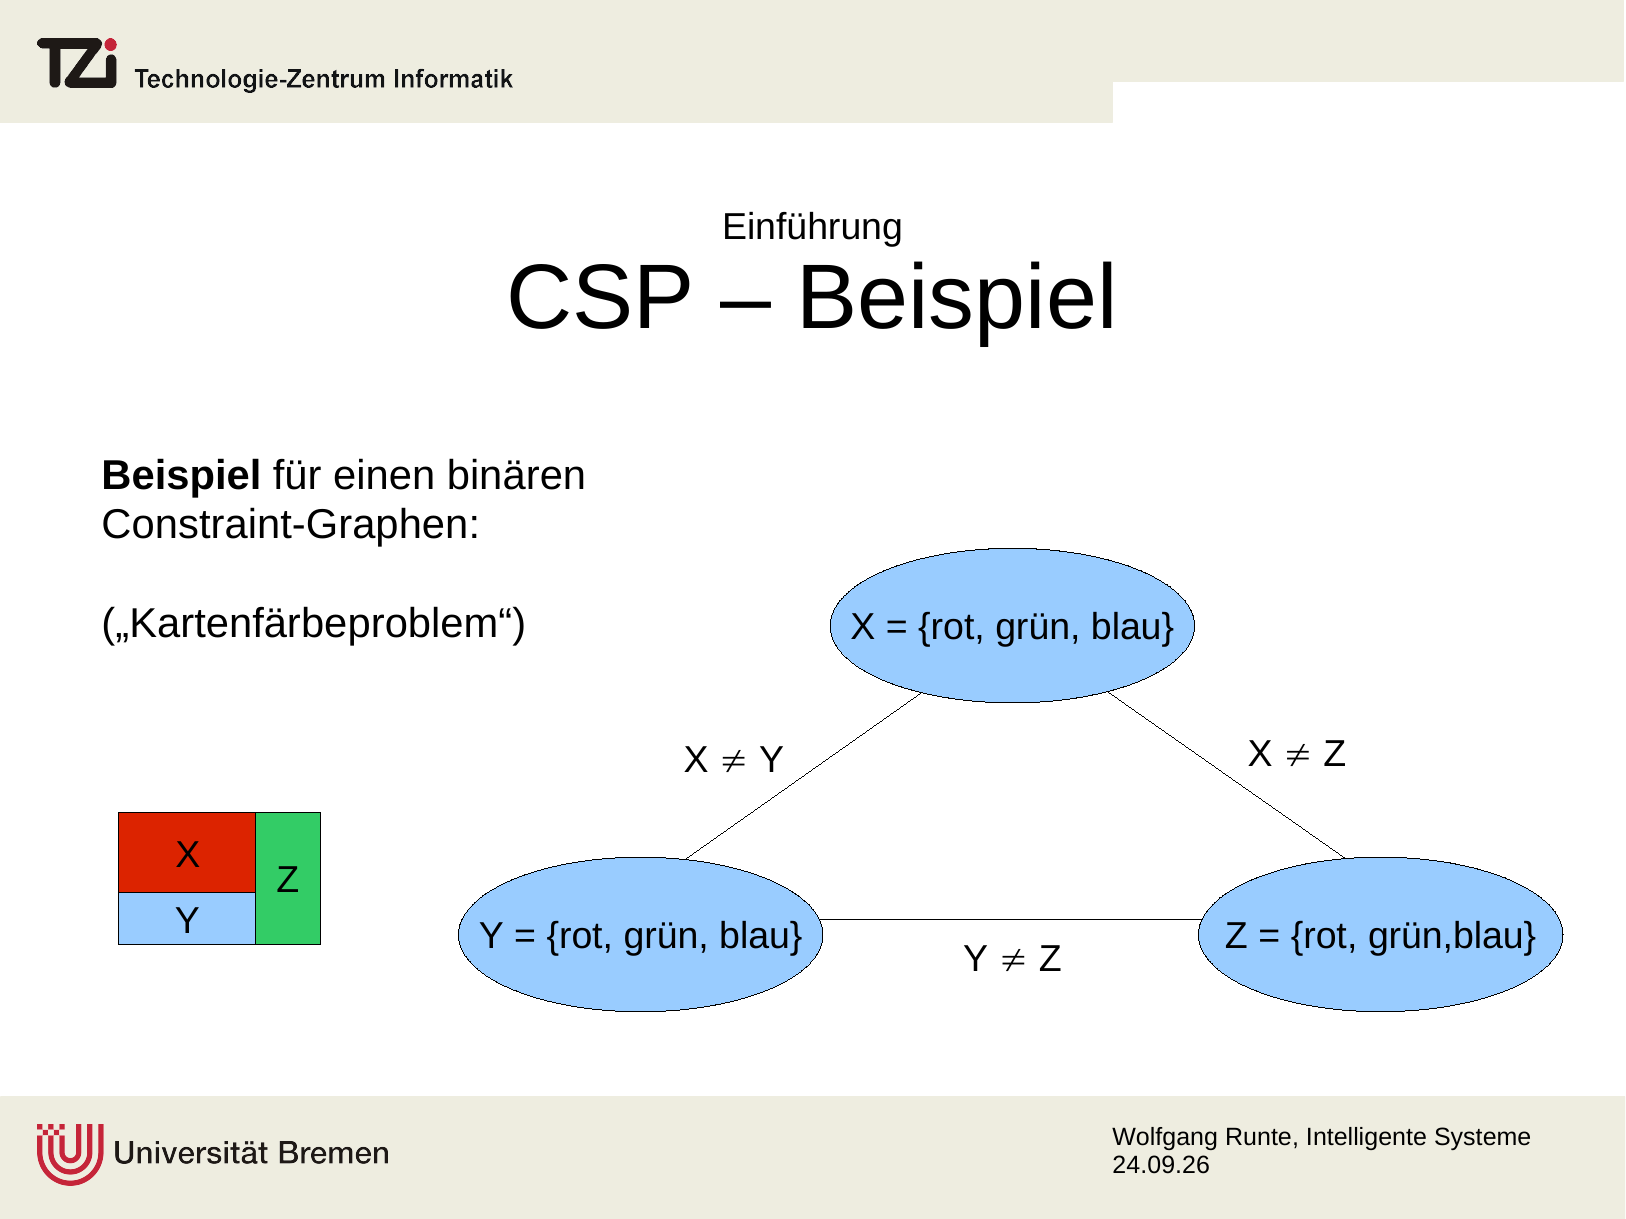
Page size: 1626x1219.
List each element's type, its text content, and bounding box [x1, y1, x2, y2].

title Einführung CSP – Beispiel [112, 162, 1513, 393]
text_box X  Y [683, 735, 789, 787]
text_box X  Z [1247, 729, 1353, 781]
picture [37, 38, 513, 93]
text_box Z = {rot, grün,blau} [1198, 857, 1564, 1012]
picture [37, 1124, 388, 1186]
text_box Y [118, 892, 255, 945]
text_box Z [255, 812, 321, 945]
text_box Y  Z [963, 934, 1068, 986]
text_box Beispiel für einen binären Constraint-Graphen: („Kartenfärbeproblem“) [101, 449, 642, 763]
text_box Y = {rot, grün, blau} [458, 857, 823, 1012]
text_box X [118, 812, 255, 892]
text_box X = {rot, grün, blau} [830, 548, 1195, 703]
